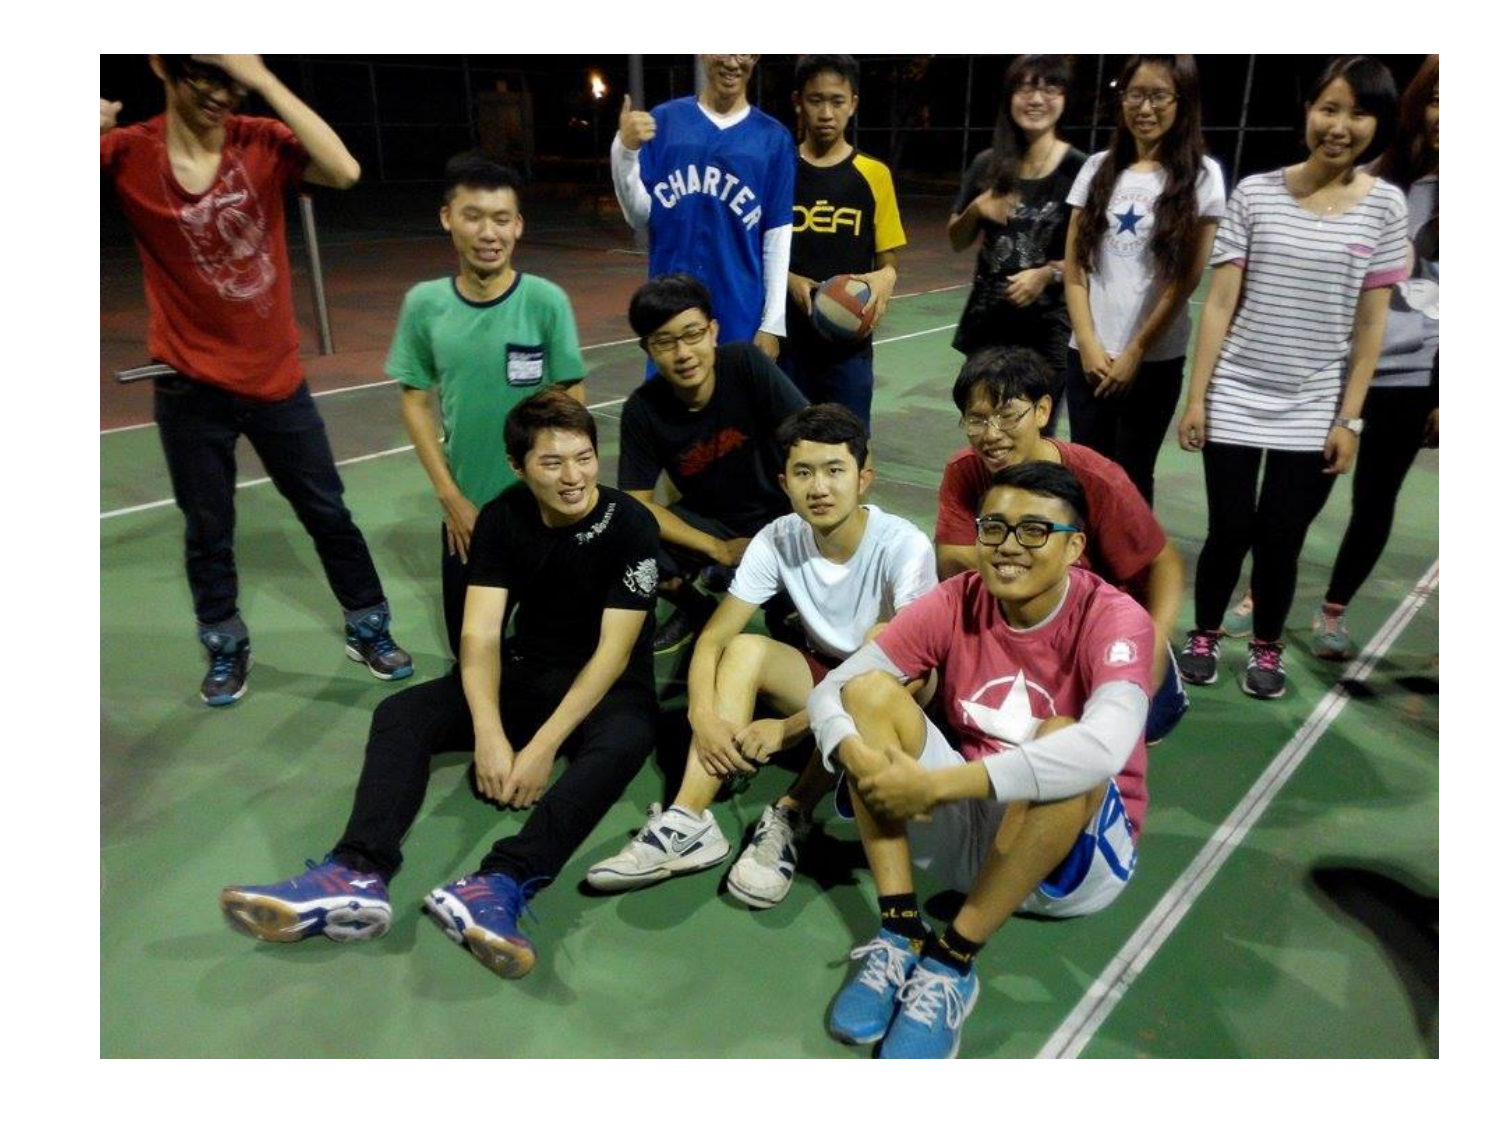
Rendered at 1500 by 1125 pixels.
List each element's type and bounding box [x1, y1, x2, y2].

picture [100, 54, 1439, 1059]
title [75, 45, 1425, 233]
